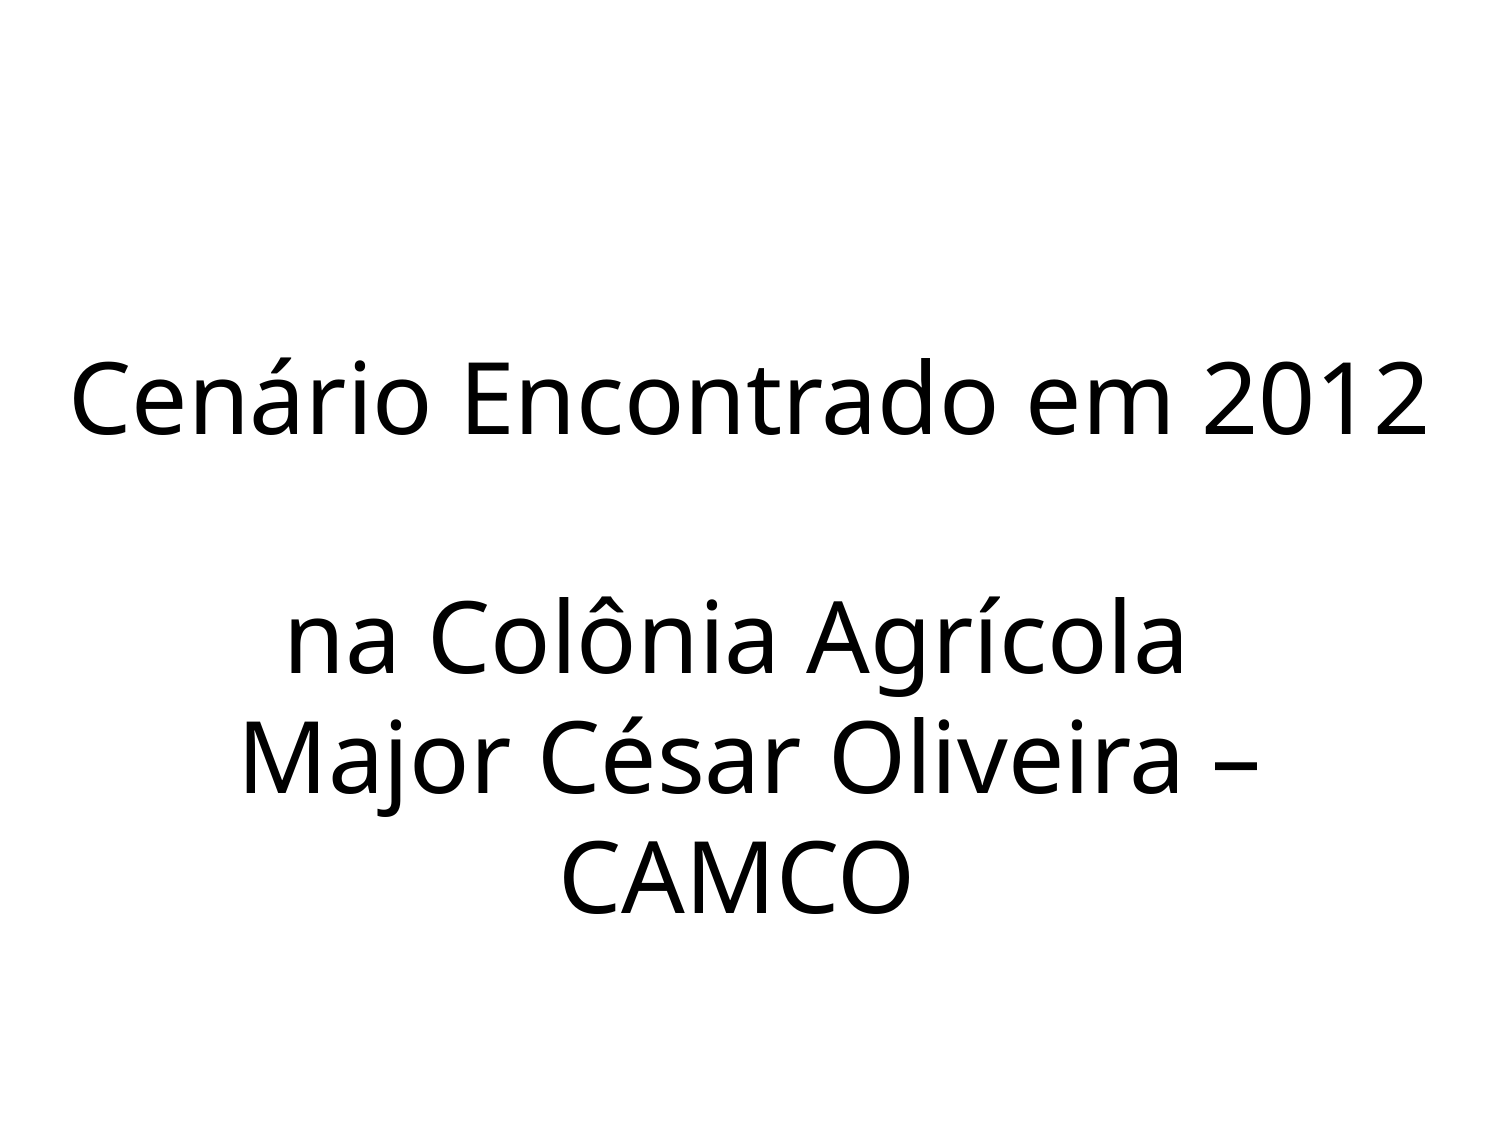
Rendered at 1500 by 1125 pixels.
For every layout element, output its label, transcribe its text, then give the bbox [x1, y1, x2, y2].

title Cenário Encontrado em 2012 na Colônia Agrícola Major César Oliveira – CAMCO [53, 326, 1447, 741]
